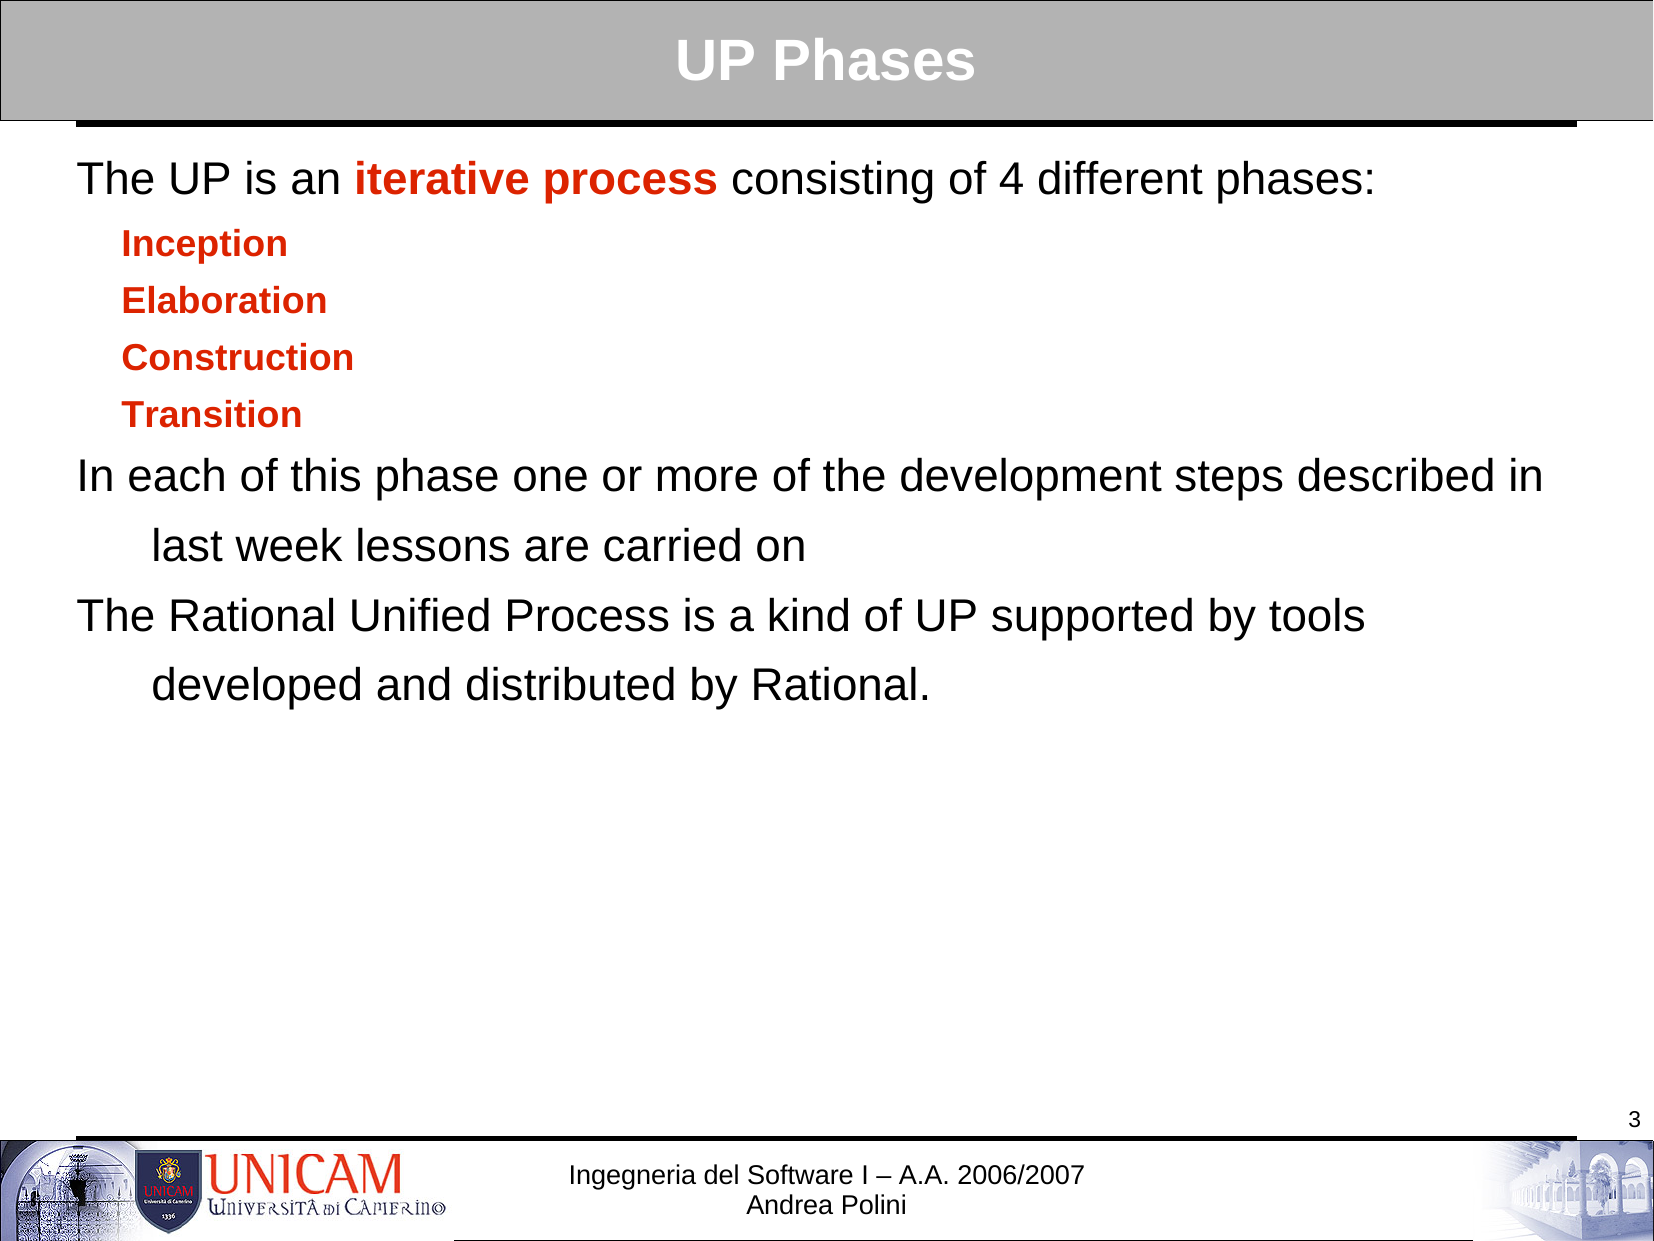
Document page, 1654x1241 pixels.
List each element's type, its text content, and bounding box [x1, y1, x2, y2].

picture [0, 1141, 454, 1241]
picture [1473, 1141, 1654, 1241]
title UP Phases [0, 0, 1653, 121]
list The UP is an iterative process consisting of 4 different phases: Inception Elaboration Construction Transition In each of this phase one or more of the development steps described in last week lessons are carried on The Rational Unified Process is a kind of UP supported by tools developed and distributed by Rational. [76, 152, 1577, 873]
